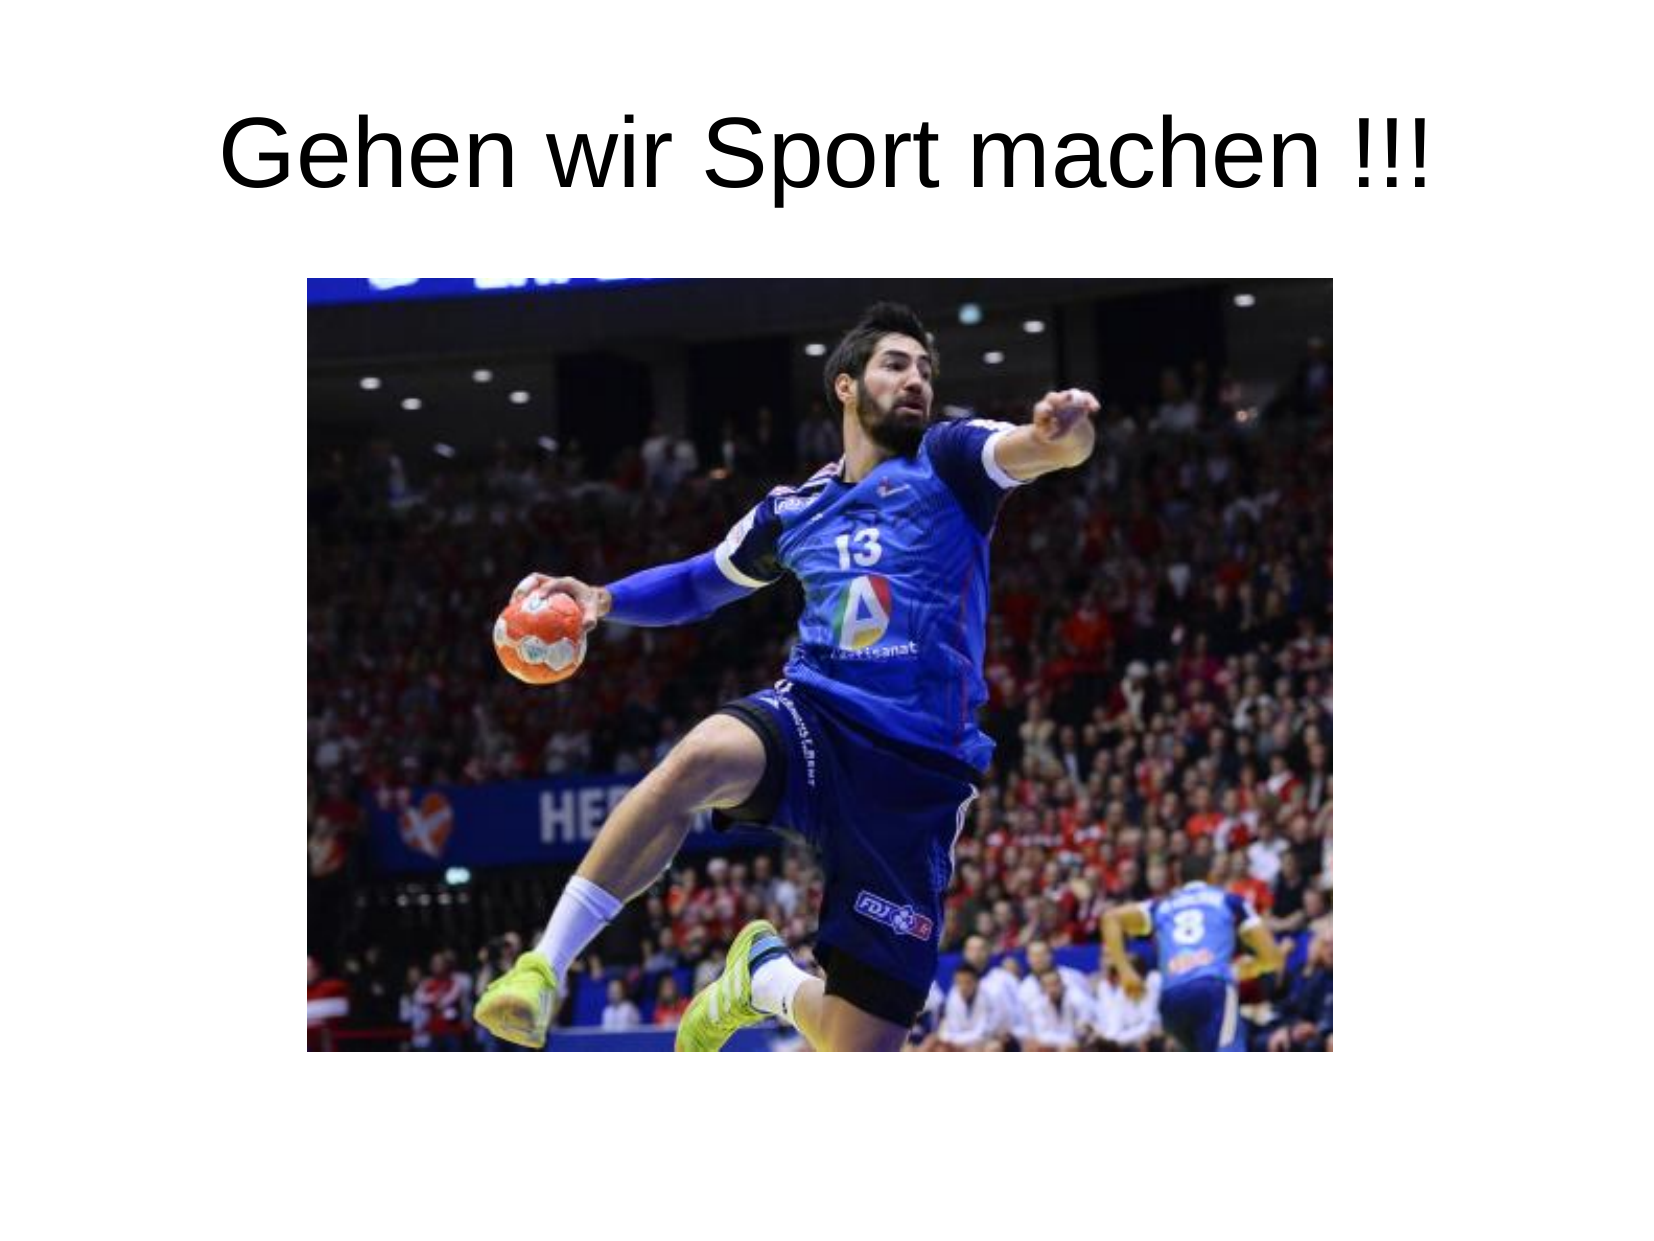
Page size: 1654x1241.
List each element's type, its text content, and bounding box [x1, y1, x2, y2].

title Gehen wir Sport machen !!! [82, 49, 1571, 257]
picture [307, 278, 1333, 1052]
